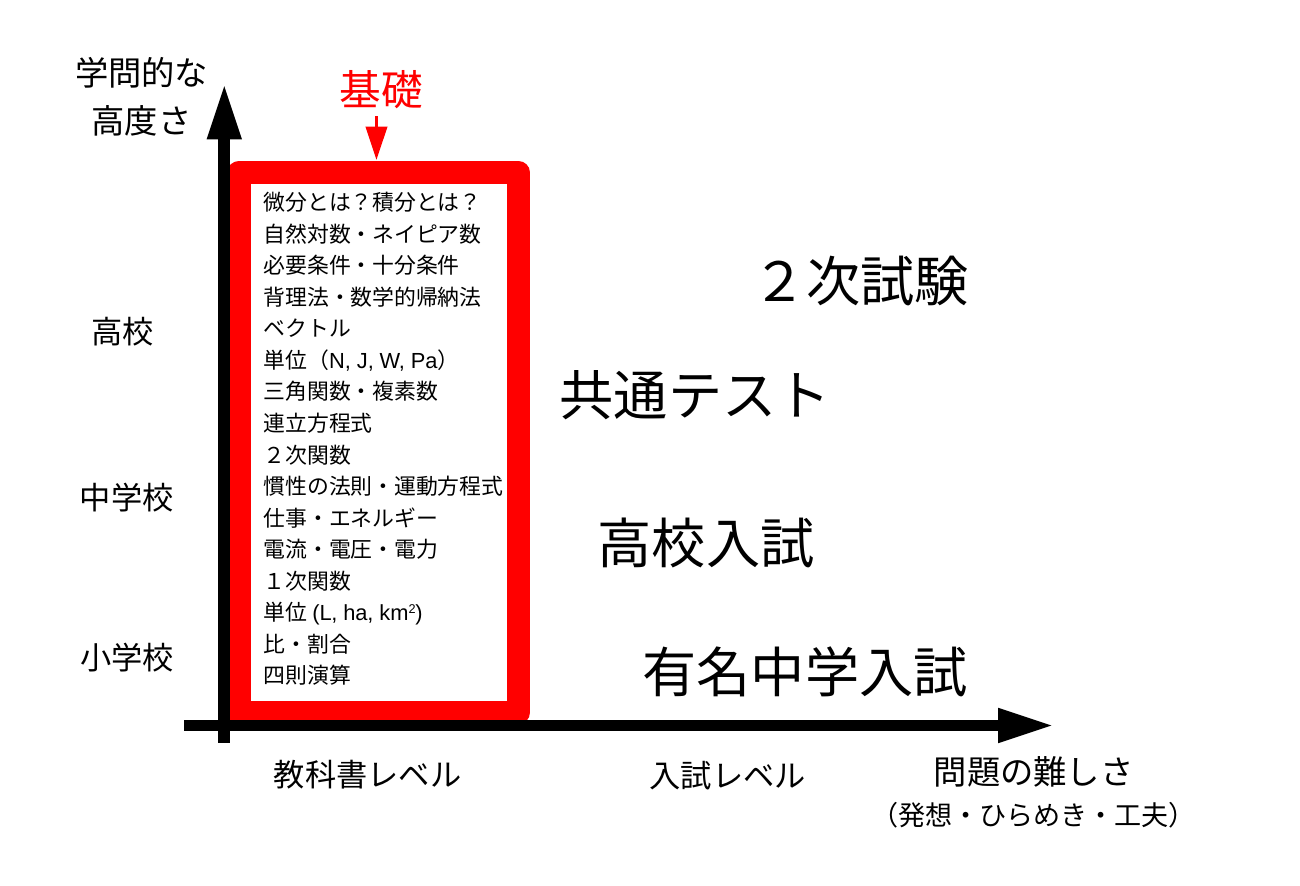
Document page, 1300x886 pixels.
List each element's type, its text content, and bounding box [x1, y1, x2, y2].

text_box ２次試験 [737, 231, 1037, 325]
text_box 微分とは？積分とは？ 自然対数・ネイピア数 必要条件・十分条件 背理法・数学的帰納法 ベクトル 単位（N, J, W, Pa） 三角関数・複素数 連立方程式 ２次関数 慣性の法則・運動方程式 仕事・エネルギー 電流・電圧・電力 １次関数 単位 (L, ha, km2) 比・割合 四則演算 [249, 178, 519, 698]
text_box 問題の難しさ （発想・ひらめき・工夫） [834, 738, 1233, 841]
text_box 高校入試 [582, 492, 942, 587]
text_box 教科書レベル [259, 742, 509, 803]
text_box 学問的な 高度さ [17, 39, 267, 151]
text_box 小学校 [65, 626, 245, 687]
text_box 有名中学入試 [627, 621, 1142, 716]
text_box 入試レベル [634, 743, 884, 804]
text_box 基礎 [169, 49, 603, 159]
text_box 共通テスト [545, 345, 934, 439]
text_box 高校 [76, 300, 257, 361]
text_box 中学校 [64, 465, 245, 526]
